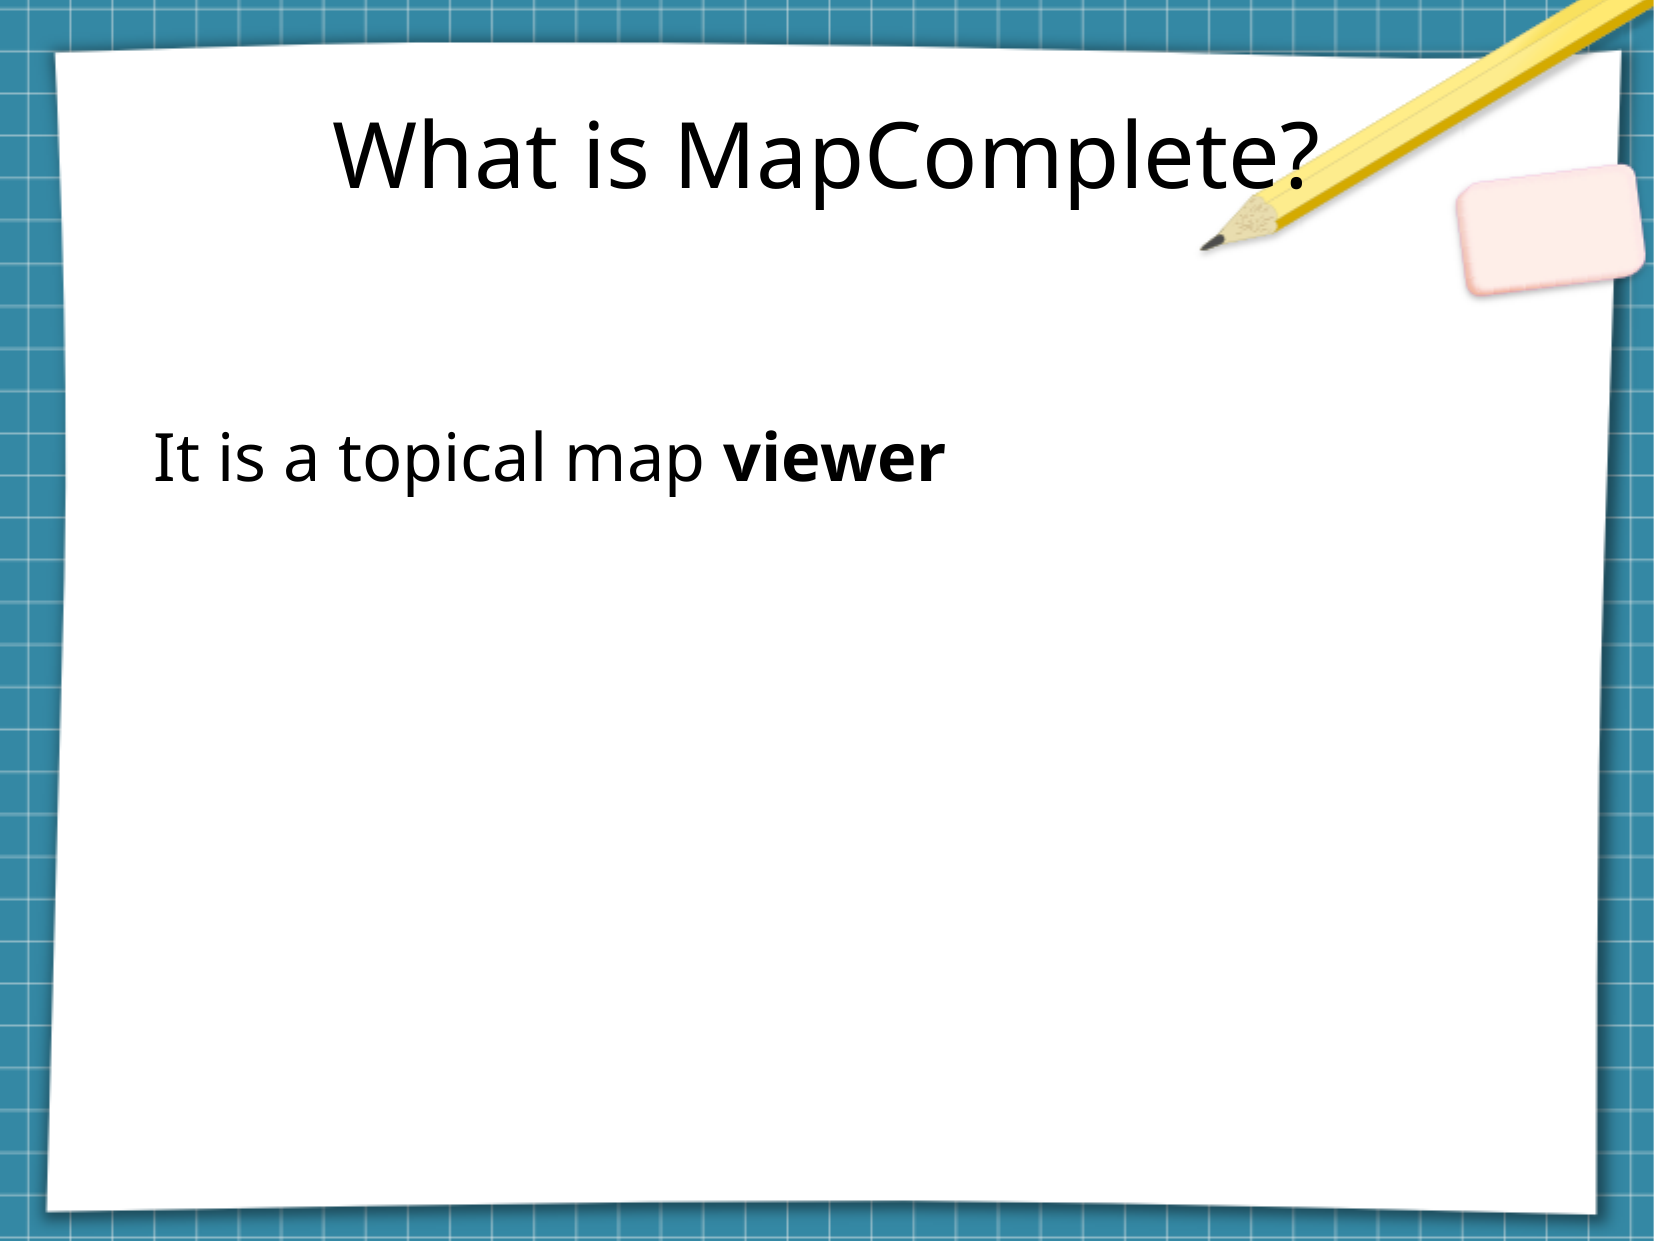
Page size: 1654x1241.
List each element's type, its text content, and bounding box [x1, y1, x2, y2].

picture [0, 0, 1654, 1241]
title What is MapComplete? [82, 49, 1571, 257]
list It is a topical map viewer [82, 290, 1571, 1010]
